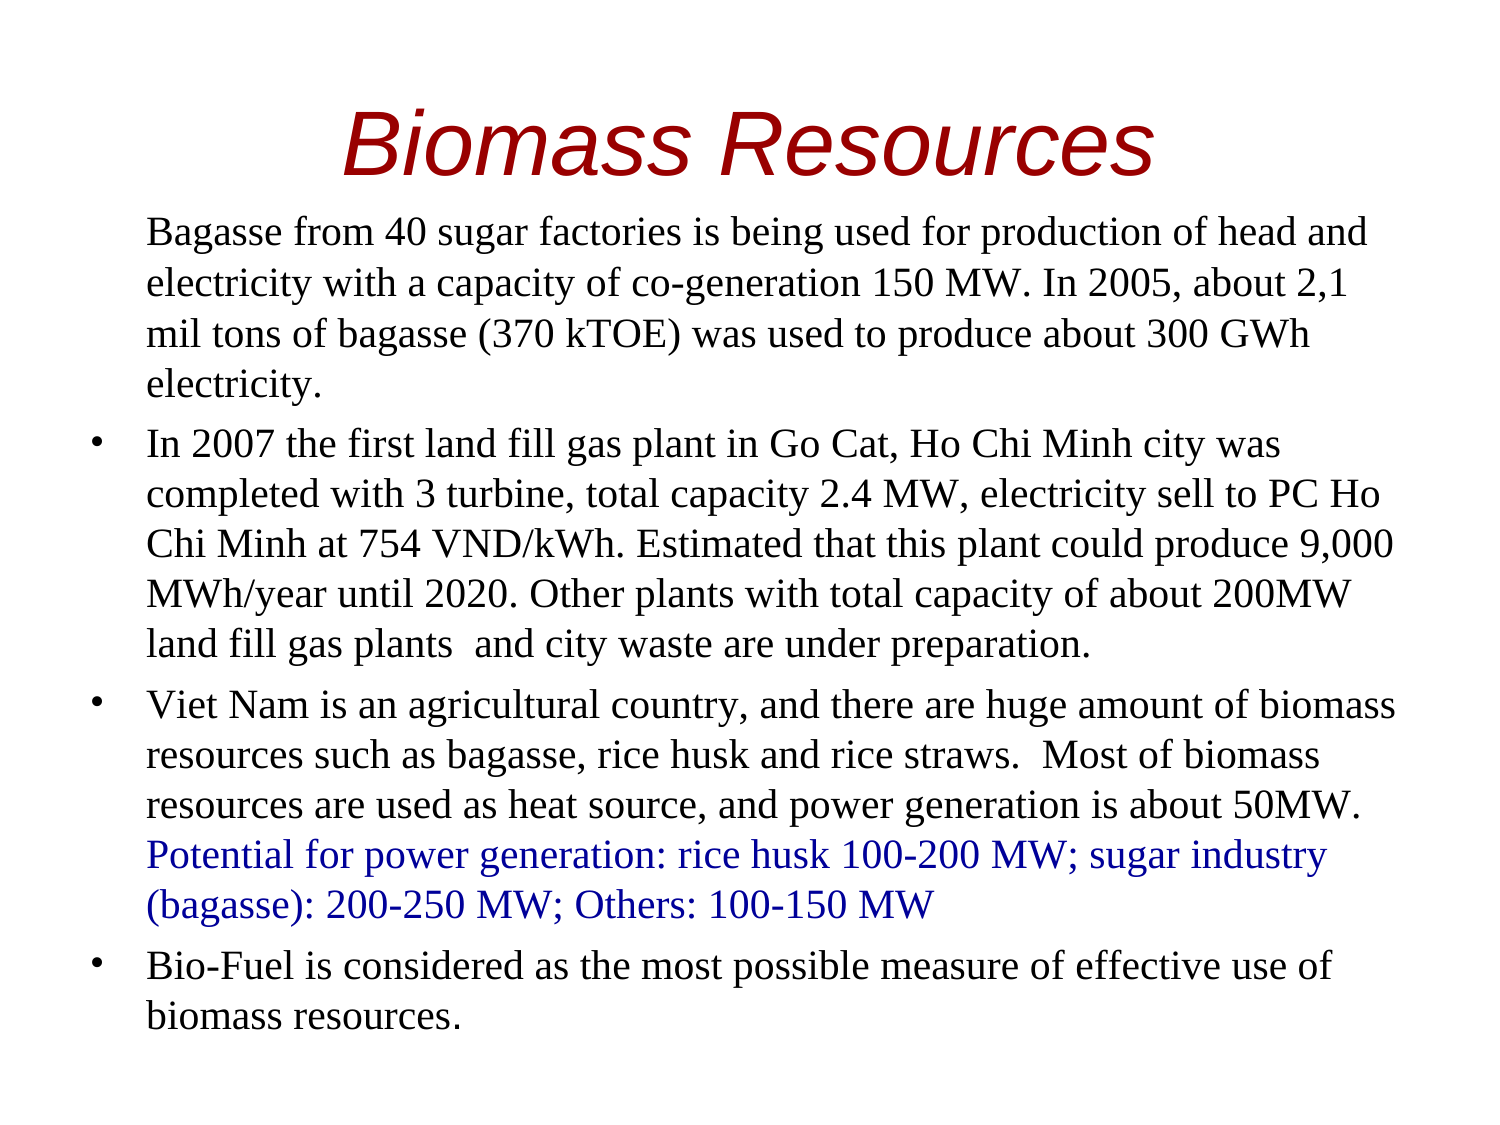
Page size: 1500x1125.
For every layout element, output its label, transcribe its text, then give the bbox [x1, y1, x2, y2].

list Bagasse from 40 sugar factories is being used for production of head and electricity with a capacity of co-generation 150 MW. In 2005, about 2,1 mil tons of bagasse (370 kTOE) was used to produce about 300 GWh electricity. In 2007 the first land fill gas plant in Go Cat, Ho Chi Minh city was completed with 3 turbine, total capacity 2.4 MW, electricity sell to PC Ho Chi Minh at 754 VND/kWh. Estimated that this plant could produce 9,000 MWh/year until 2020. Other plants with total capacity of about 200MW land fill gas plants and city waste are under preparation. Viet Nam is an agricultural country, and there are huge amount of biomass resources such as bagasse, rice husk and rice straws. Most of biomass resources are used as heat source, and power generation is about 50MW. Potential for power generation: rice husk 100-200 MW; sugar industry (bagasse): 200-250 MW; Others: 100-150 MW Bio-Fuel is considered as the most possible measure of effective use of biomass resources. [75, 187, 1426, 1101]
title Biomass Resources [75, 45, 1426, 187]
